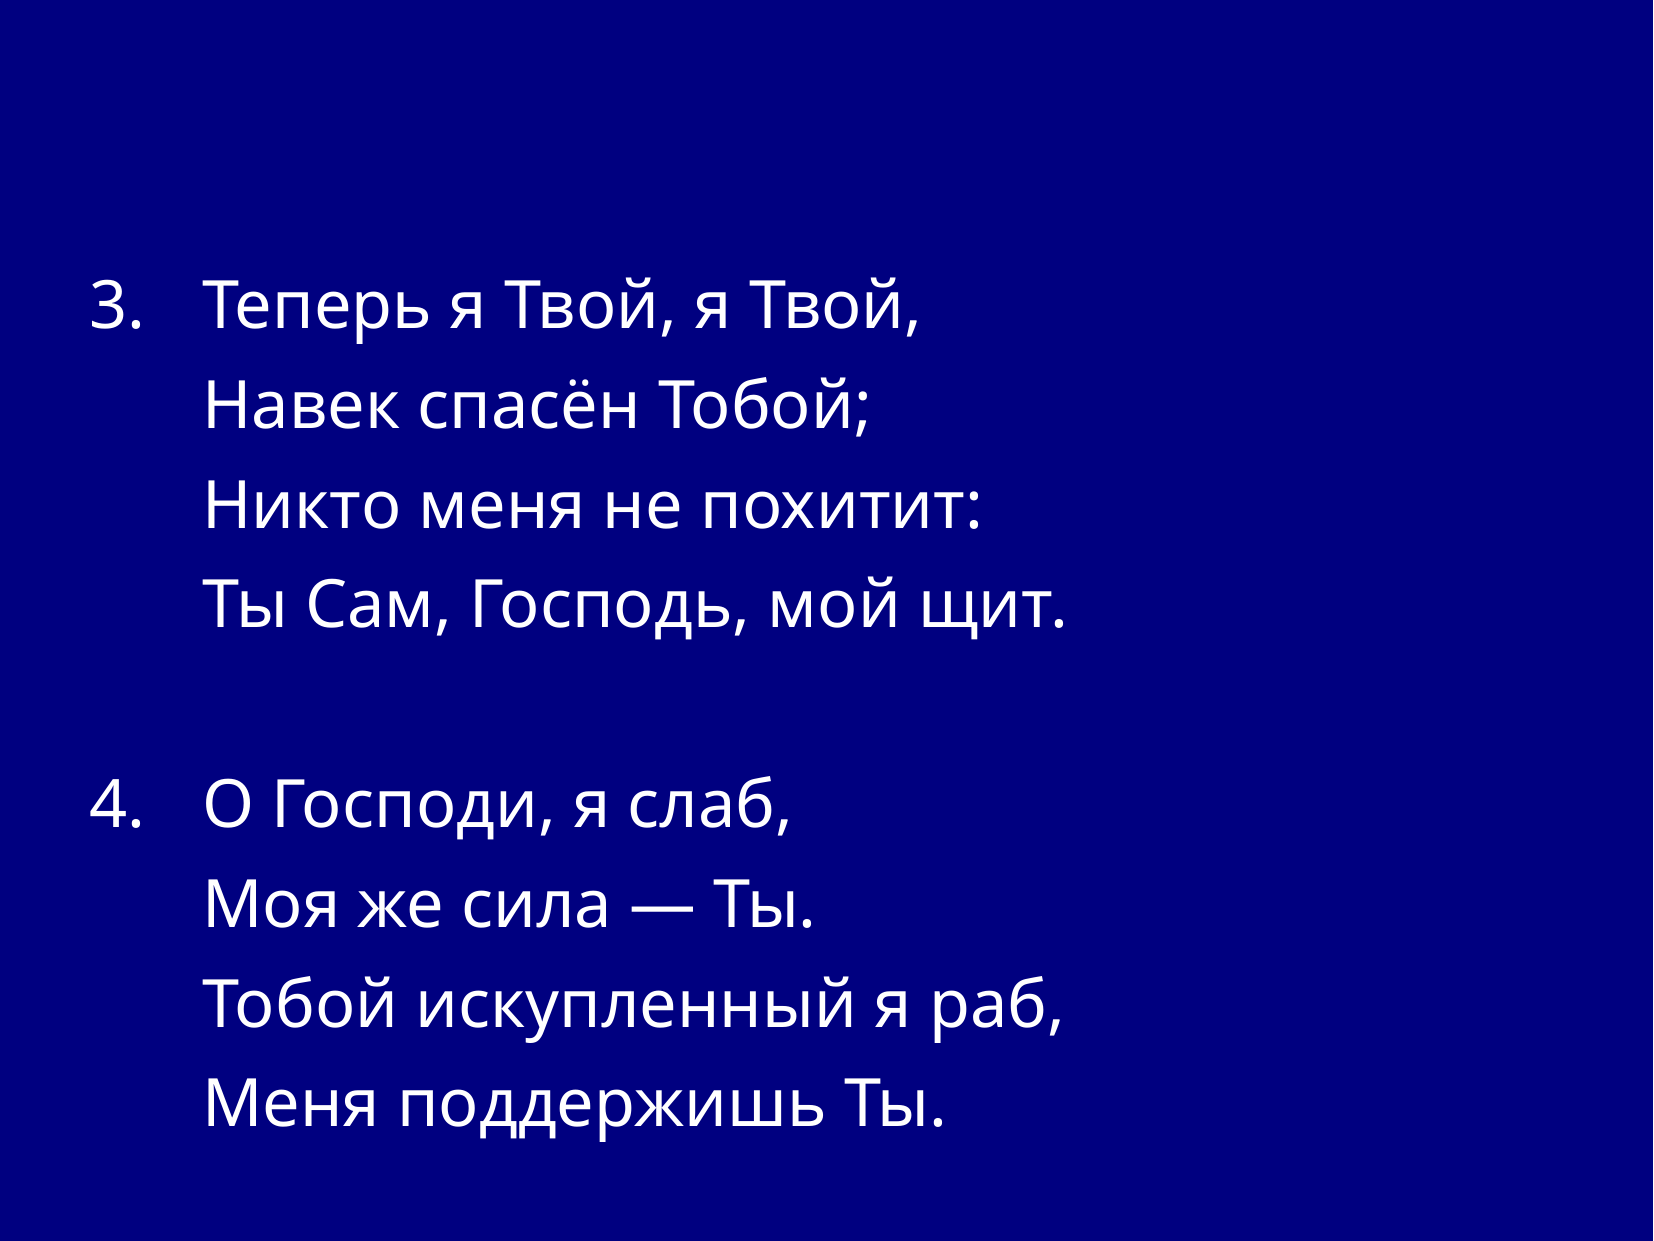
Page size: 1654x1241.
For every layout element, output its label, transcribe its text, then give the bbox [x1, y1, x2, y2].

text_box 3. Теперь я Твой, я Твой, Навек спасён Тобой; Никто меня не похитит: Ты Сам, Господь, мой щит. 4. О Господи, я слаб, Моя же сила — Ты. Тобой искупленный я раб, Меня поддержишь Ты. [75, 150, 1576, 1163]
